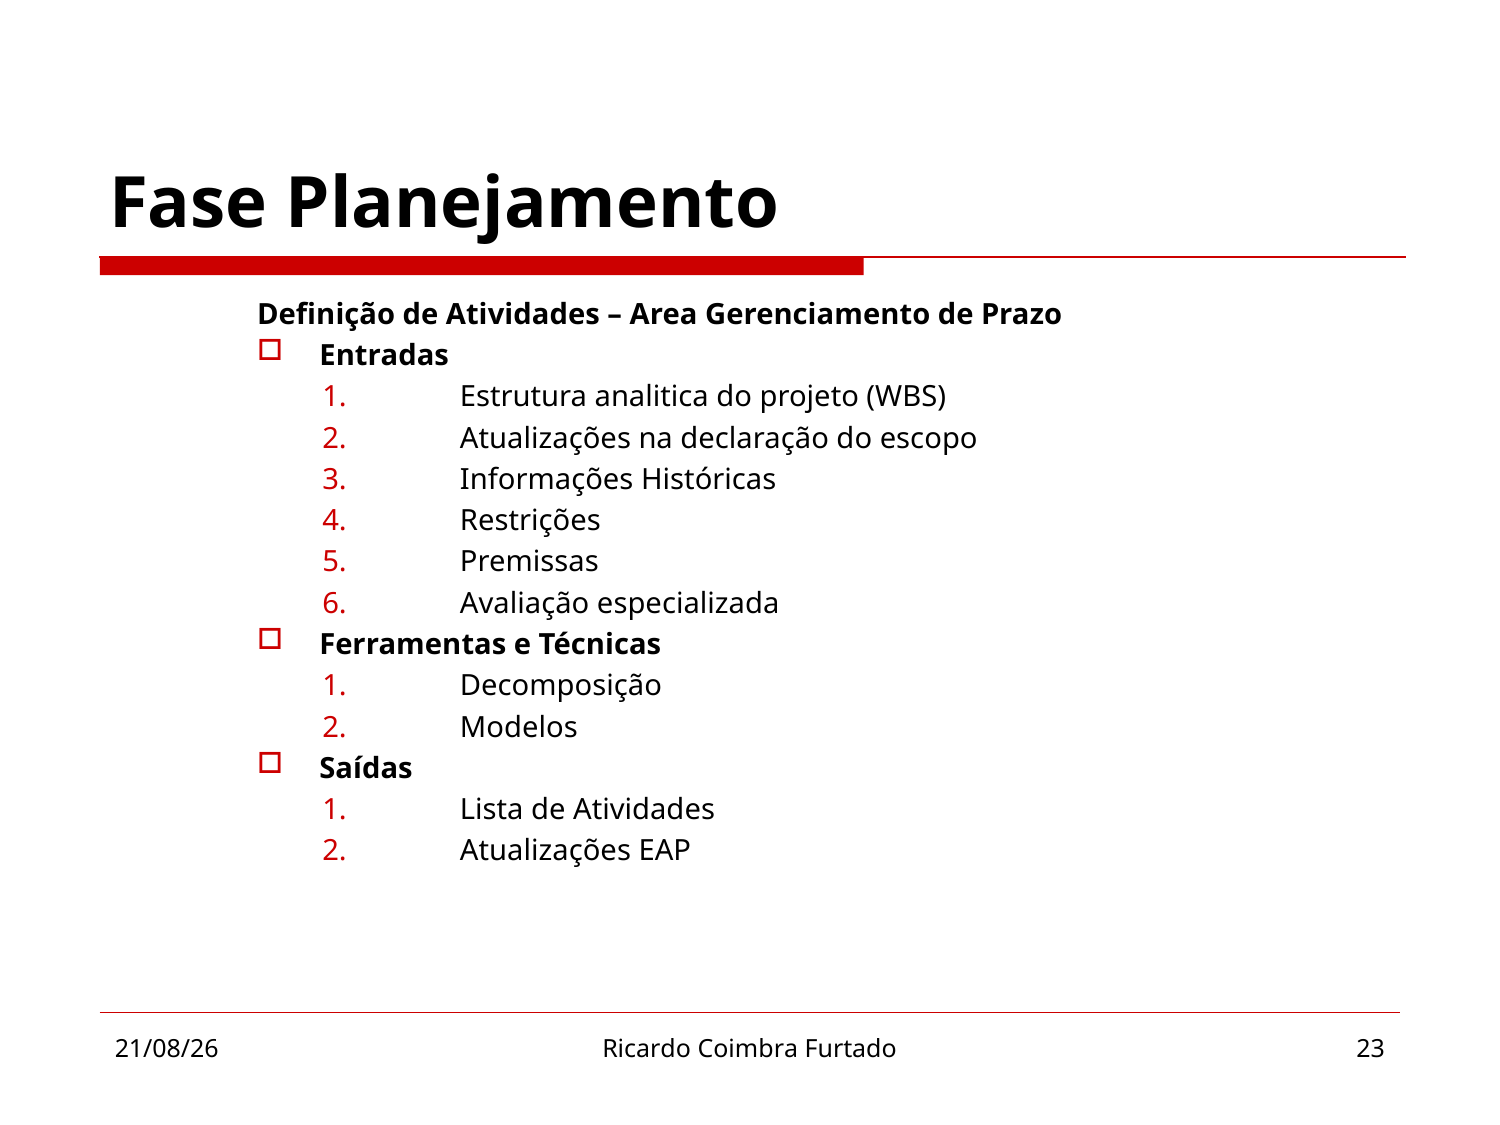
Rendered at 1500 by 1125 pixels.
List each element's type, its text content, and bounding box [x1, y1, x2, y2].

text_box 18/03/16 [99, 1024, 425, 1103]
title Fase Planejamento [94, 50, 1407, 250]
text_box Ricardo Coimbra Furtado [512, 1024, 988, 1103]
list Definição de Atividades – Area Gerenciamento de Prazo Entradas Estrutura analitica do projeto (WBS) Atualizações na declaração do escopo Informações Históricas Restrições Premissas Avaliação especializada Ferramentas e Técnicas Decomposição Modelos Saídas Lista de Atividades Atualizações EAP [92, 287, 1406, 988]
text_box <number> [1074, 1024, 1400, 1103]
